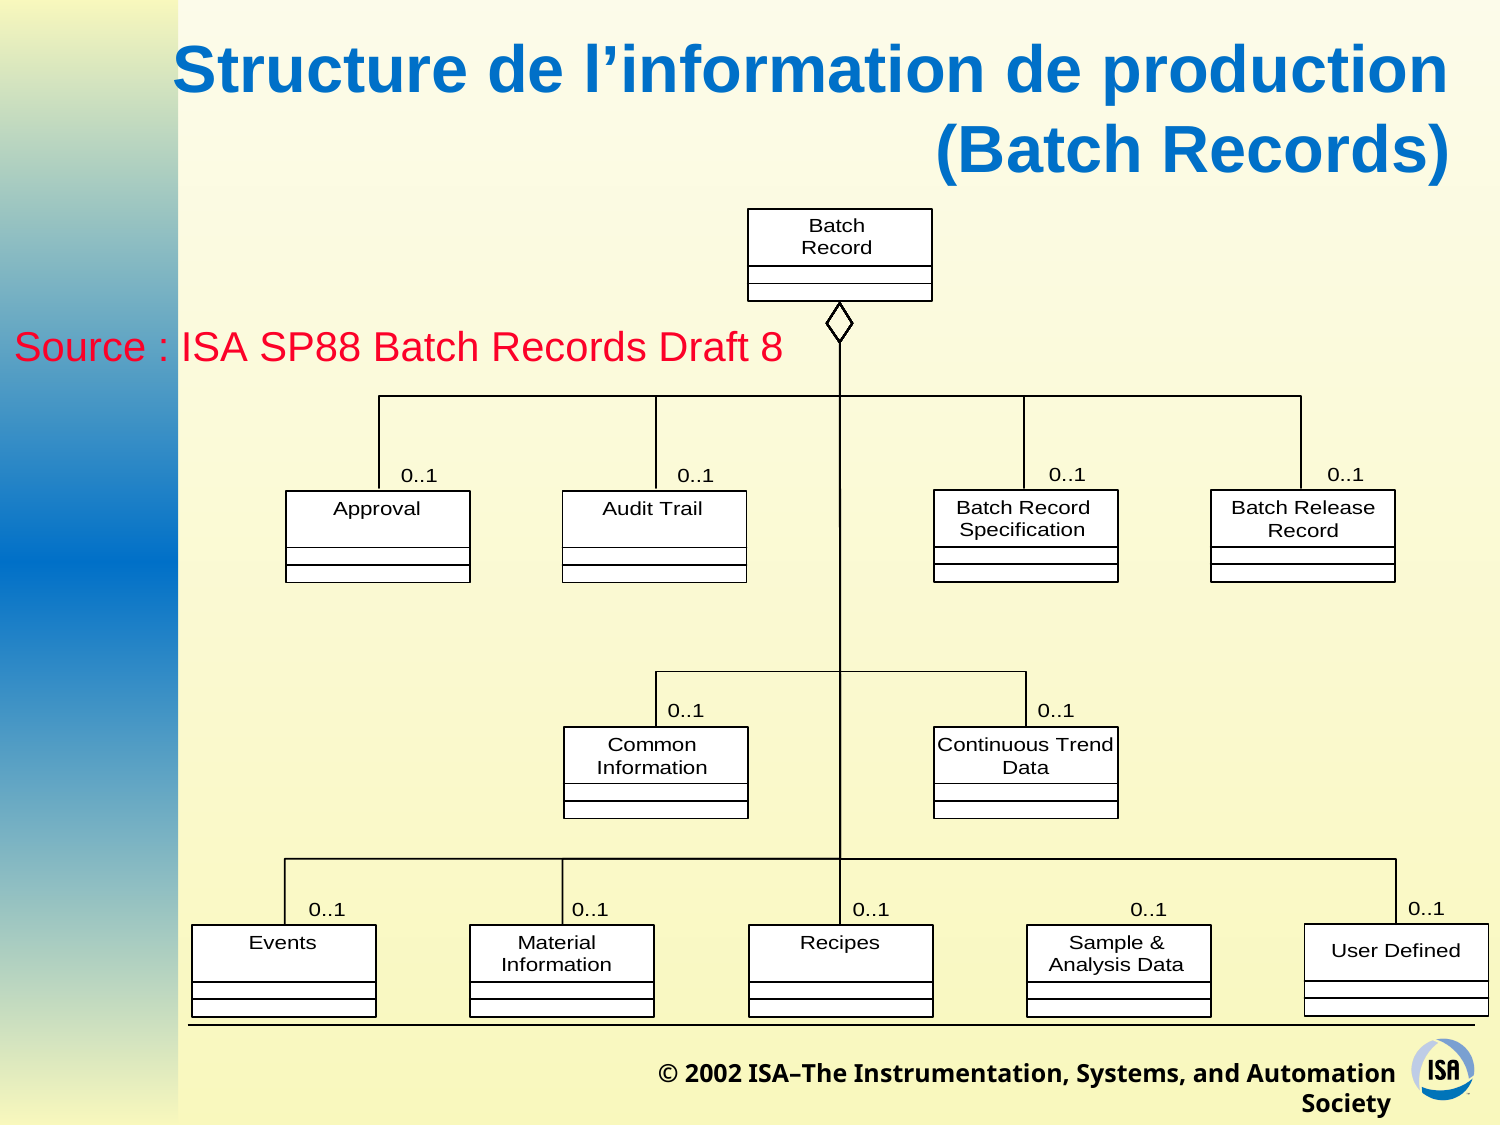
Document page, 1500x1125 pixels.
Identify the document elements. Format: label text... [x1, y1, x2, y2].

chart [187, 205, 1500, 1022]
picture [1410, 1037, 1476, 1102]
text_box Source : ISA SP88 Batch Records Draft 8 [0, 312, 799, 379]
title Structure de l’information de production (Batch Records) [24, 12, 1466, 201]
